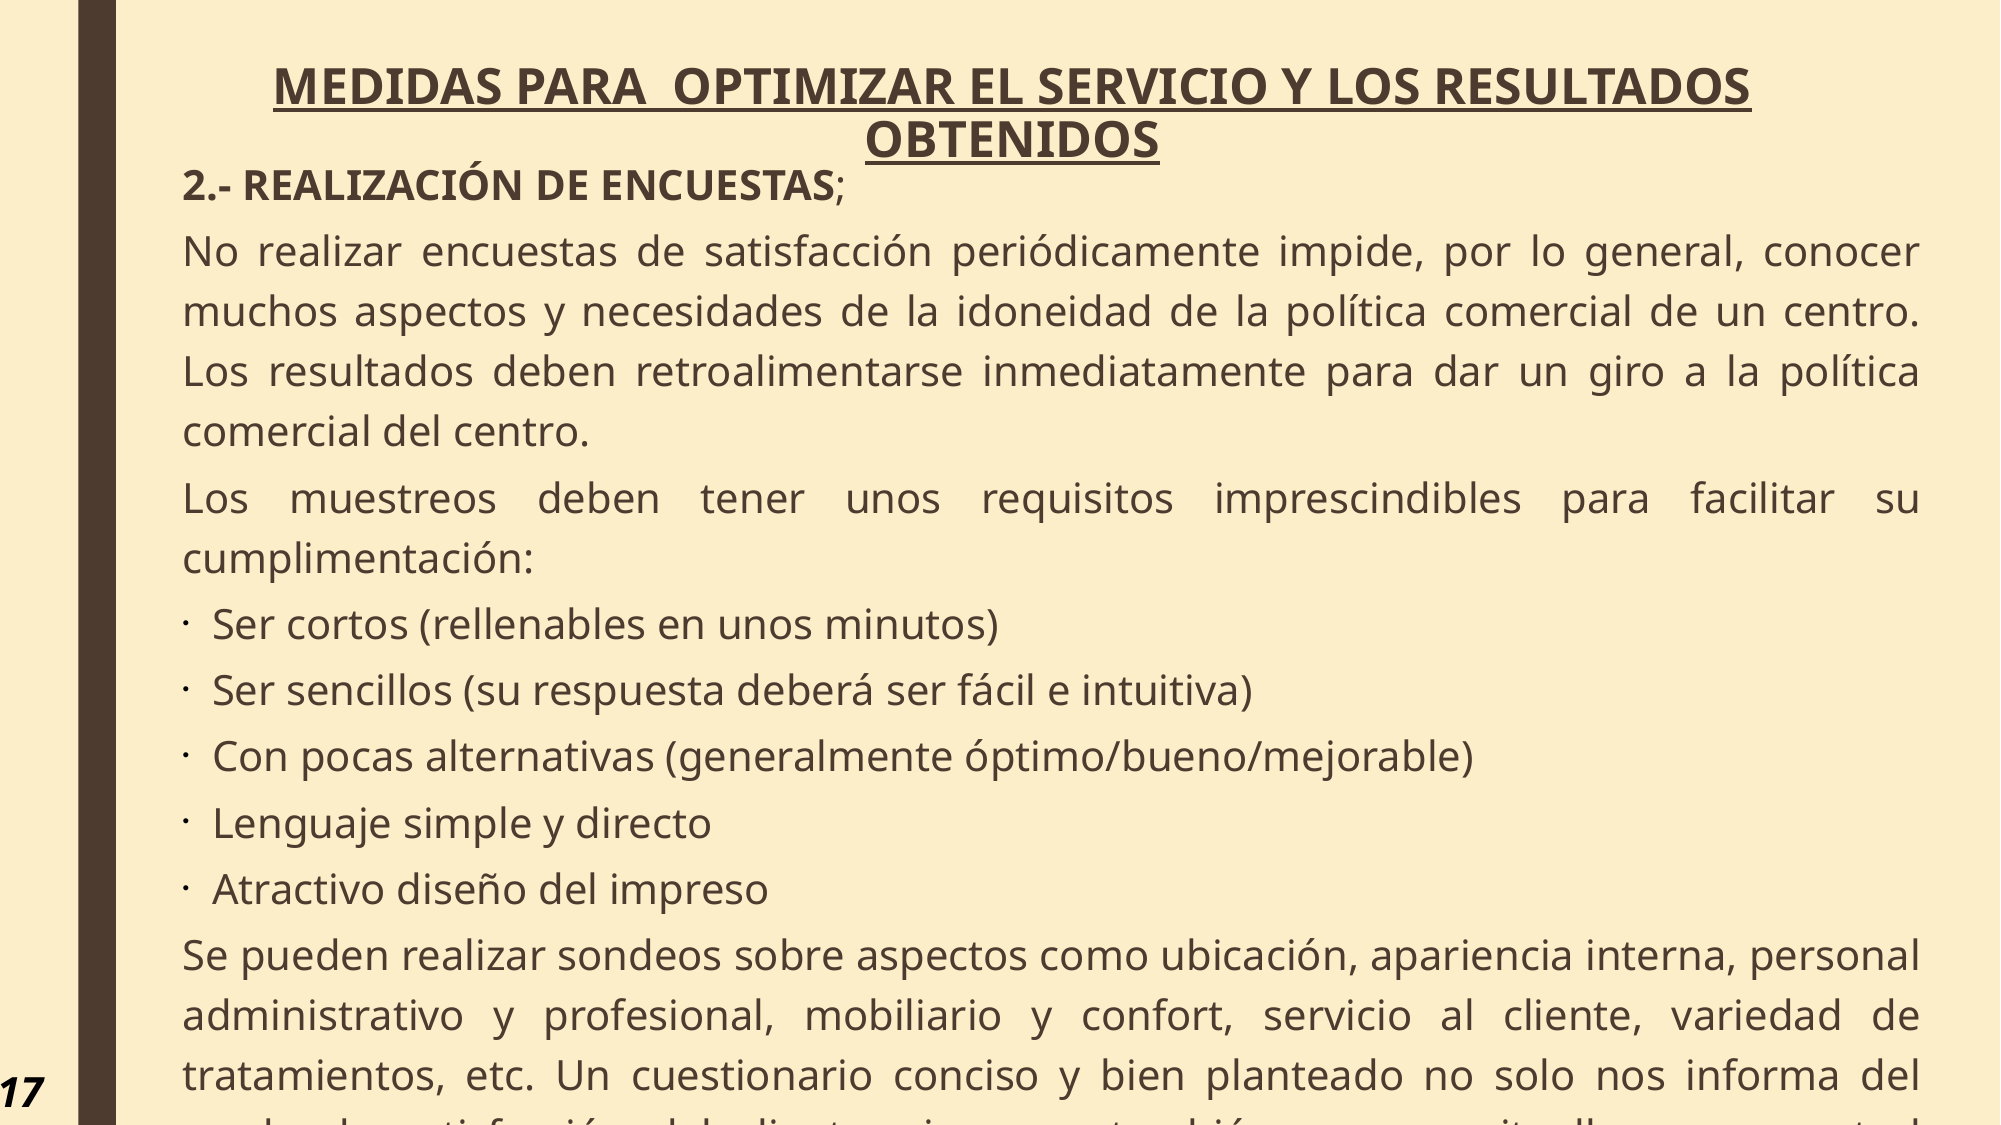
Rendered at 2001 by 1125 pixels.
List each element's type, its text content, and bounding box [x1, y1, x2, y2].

slide_number 17 [0, 1058, 77, 1125]
list 2.- REALIZACIÓN DE ENCUESTAS; No realizar encuestas de satisfacción periódicamente impide, por lo general, conocer muchos aspectos y necesidades de la idoneidad de la política comercial de un centro. Los resultados deben retroalimentarse inmediatamente para dar un giro a la política comercial del centro. Los muestreos deben tener unos requisitos imprescindibles para facilitar su cumplimentación: Ser cortos (rellenables en unos minutos) Ser sencillos (su respuesta deberá ser fácil e intuitiva) Con pocas alternativas (generalmente óptimo/bueno/mejorable) Lenguaje simple y directo Atractivo diseño del impreso Se pueden realizar sondeos sobre aspectos como ubicación, apariencia interna, personal administrativo y profesional, mobiliario y confort, servicio al cliente, variedad de tratamientos, etc. Un cuestionario conciso y bien planteado no solo nos informa del grado de satisfacción del cliente, sino que también nos permite llevar un control estadístico de datos. Tan inadecuado es no realizar encuestas como abusar de ellas. Se deberá planificar una política de regulación para no fomentar el hastío de la técnica. Para ello es frecuente premiar al usuario del muestreo con alguna bonificación o regalo. La valoración de los muestreos debe ser profesional y deberán estudiarse siguiendo parámetros estadísticos de fiabilidad. Es conveniente disponer de buzón de sugerencias donde la clientela pueda manifestar sus opiniones libremente. [167, 141, 1937, 1071]
title MEDIDAS PARA OPTIMIZAR EL SERVICIO Y LOS RESULTADOS OBTENIDOS [225, 54, 1800, 105]
